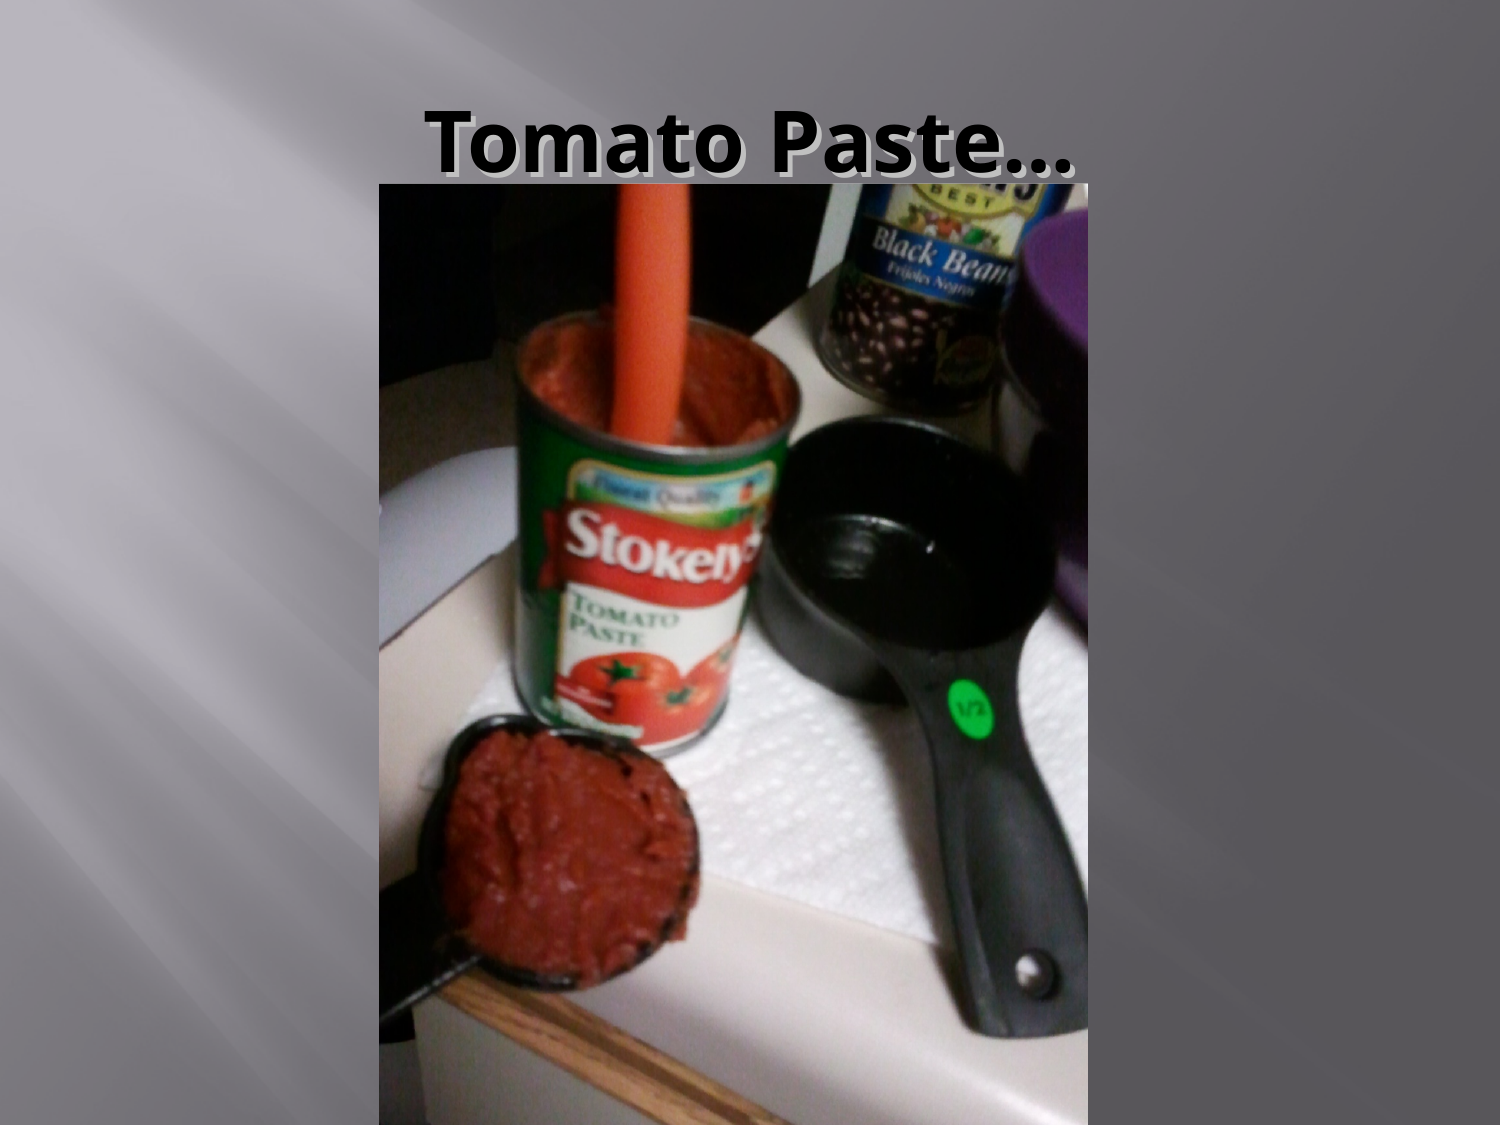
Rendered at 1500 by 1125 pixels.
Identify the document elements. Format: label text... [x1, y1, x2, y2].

picture [378, 183, 1088, 1125]
title Tomato Paste… [75, 45, 1426, 233]
